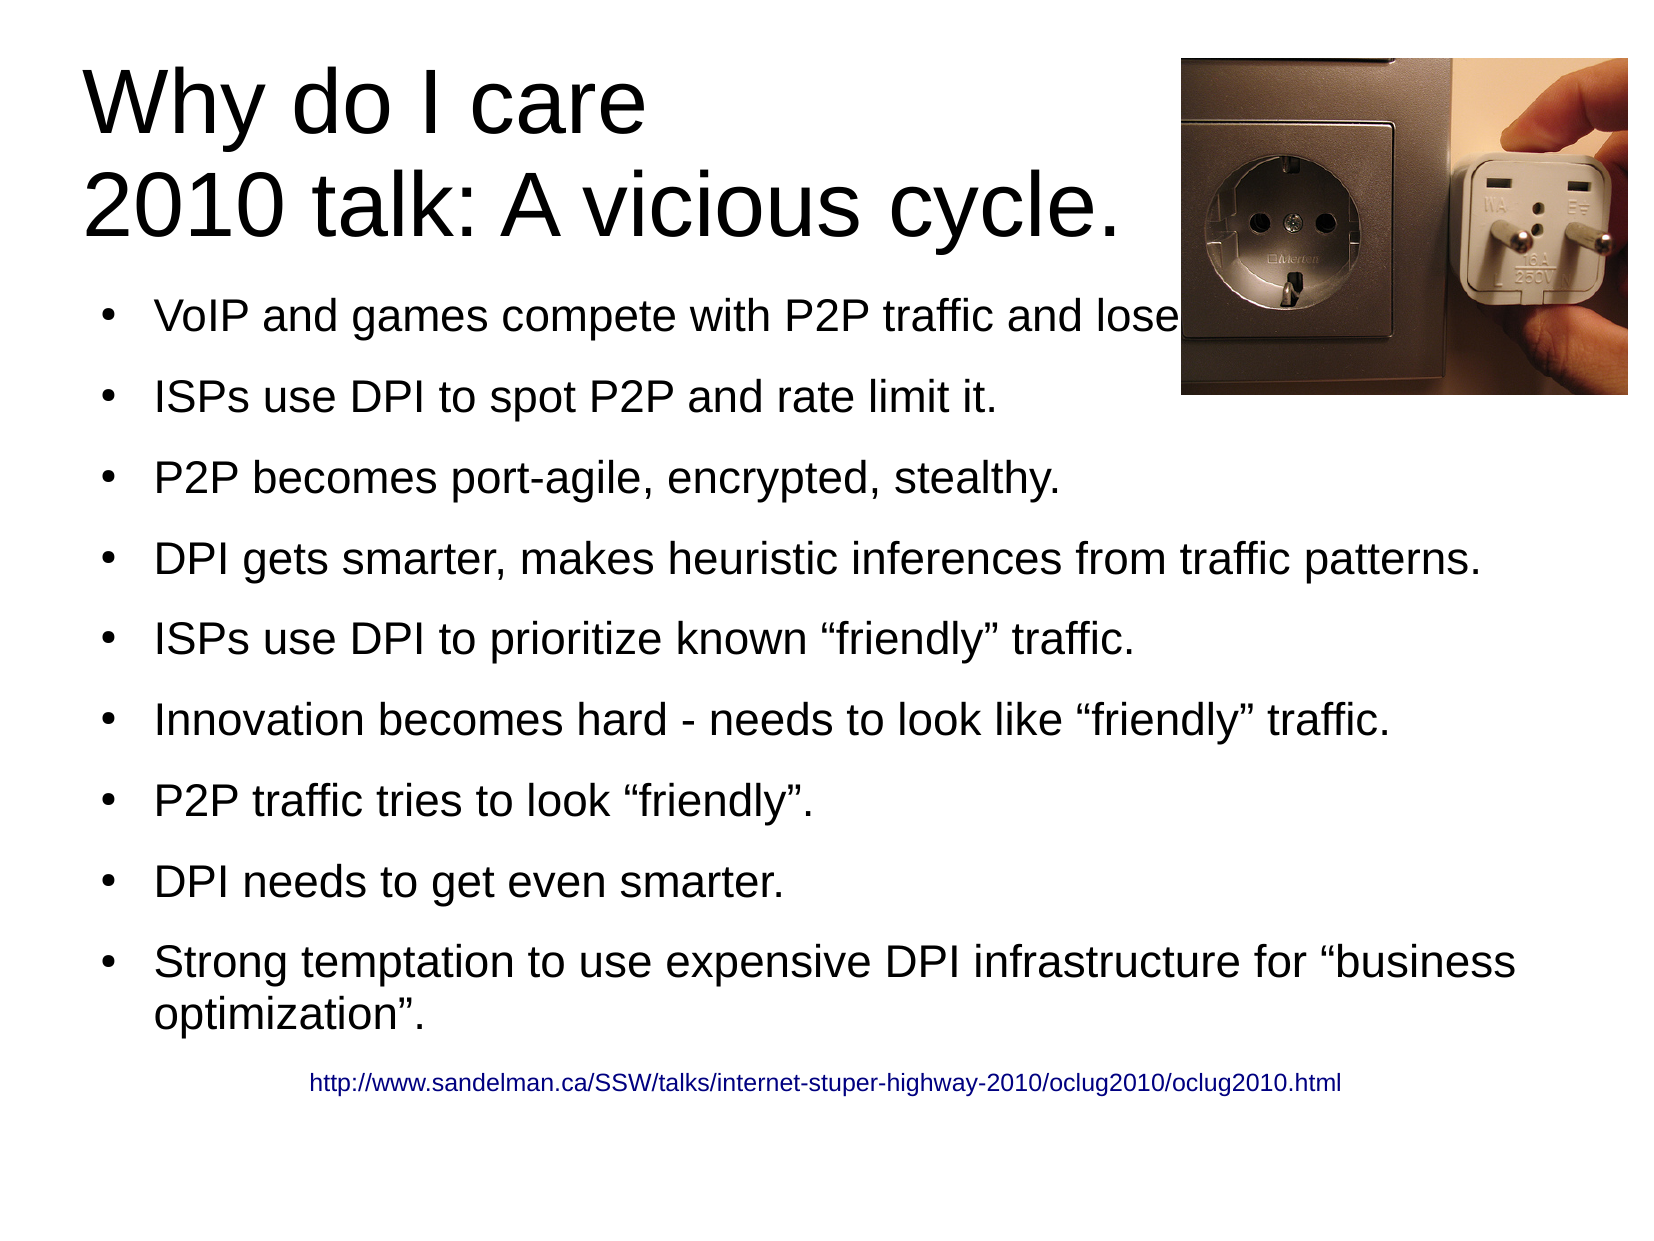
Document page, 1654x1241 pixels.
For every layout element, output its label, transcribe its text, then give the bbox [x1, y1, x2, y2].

picture [1181, 58, 1628, 395]
list VoIP and games compete with P2P traffic and lose. ISPs use DPI to spot P2P and rate limit it. P2P becomes port-agile, encrypted, stealthy. DPI gets smarter, makes heuristic inferences from traffic patterns. ISPs use DPI to prioritize known “friendly” traffic. Innovation becomes hard - needs to look like “friendly” traffic. P2P traffic tries to look “friendly”. DPI needs to get even smarter. Strong temptation to use expensive DPI infrastructure for “business optimization”. http://www.sandelman.ca/SSW/talks/internet-stuper-highway-2010/oclug2010/oclug2010.html [82, 290, 1571, 1097]
title Why do I care 2010 talk: A vicious cycle. [82, 50, 1571, 256]
